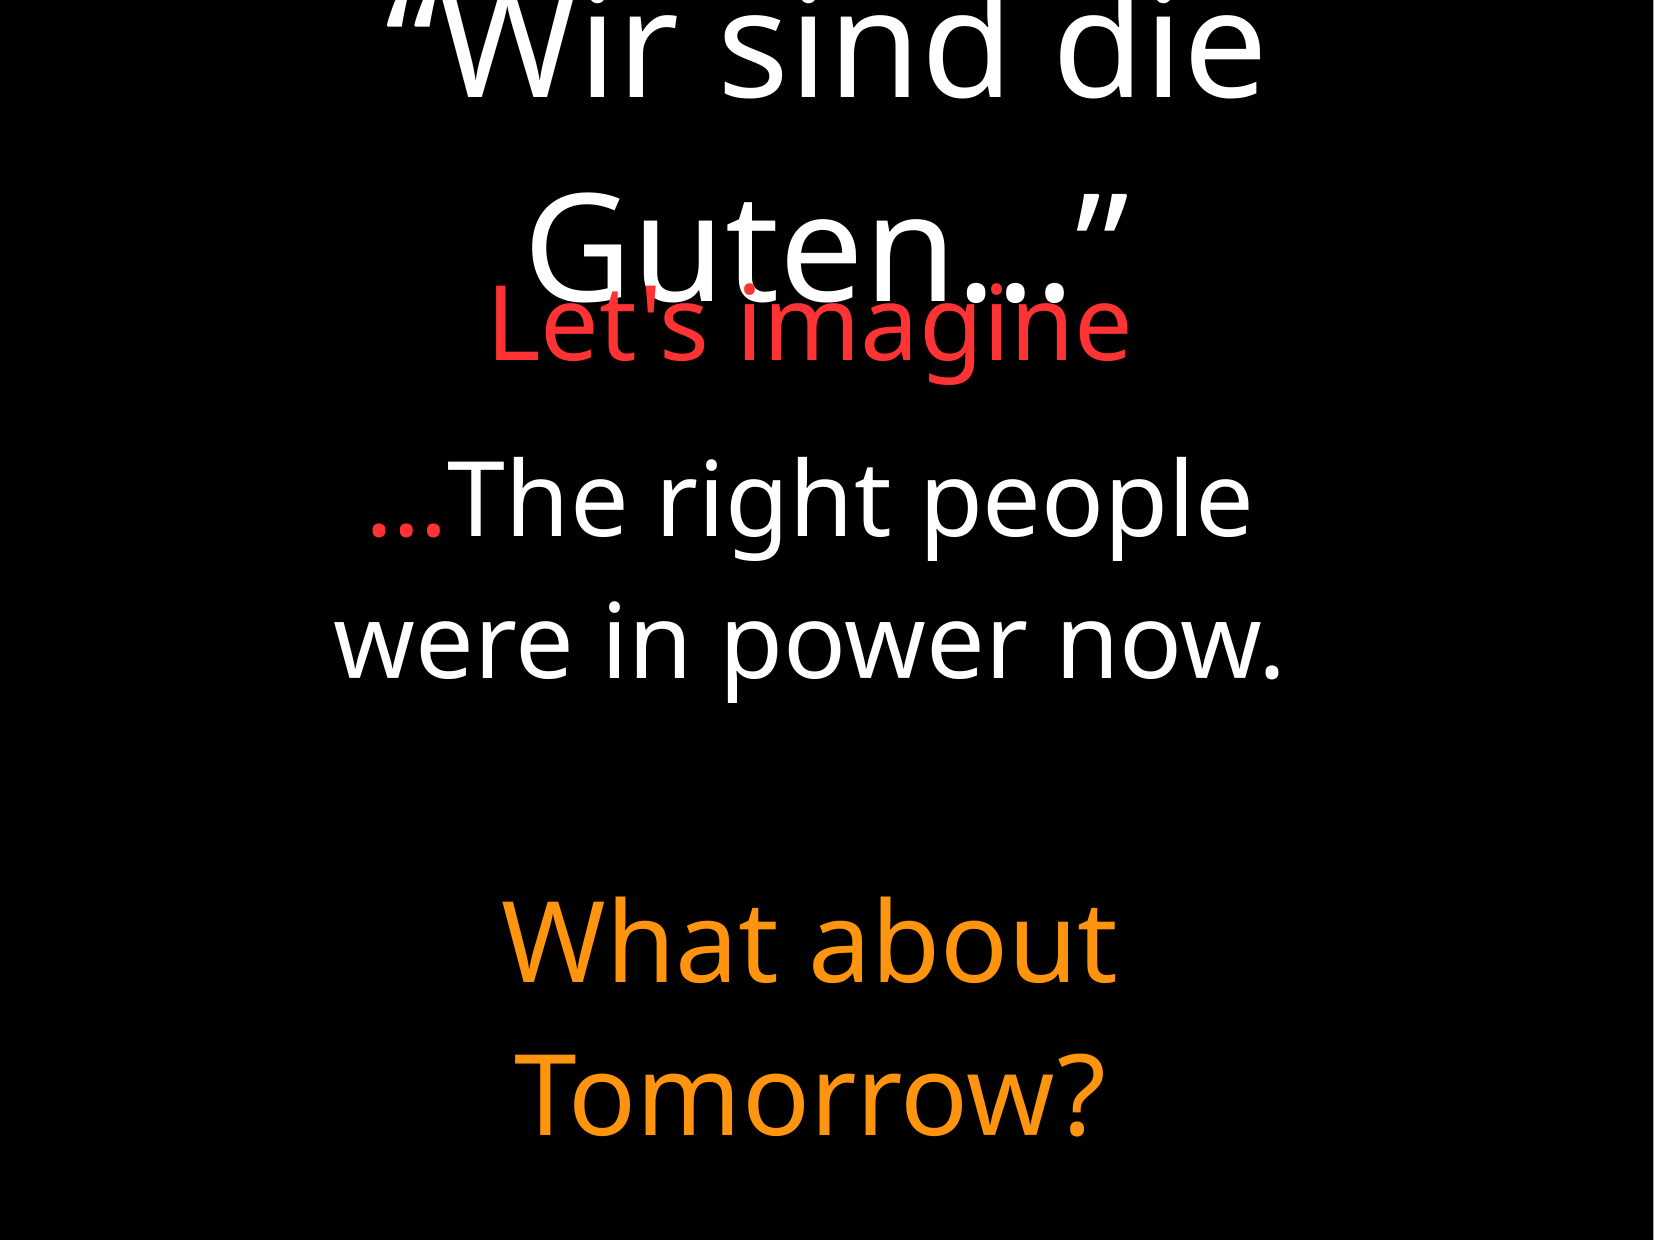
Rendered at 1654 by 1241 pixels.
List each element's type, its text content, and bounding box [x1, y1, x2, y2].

title “Wir sind die Guten…” [82, 37, 1571, 245]
subtitle Let's imagine …The right people were in power now. What about Tomorrow? [82, 320, 1538, 1098]
